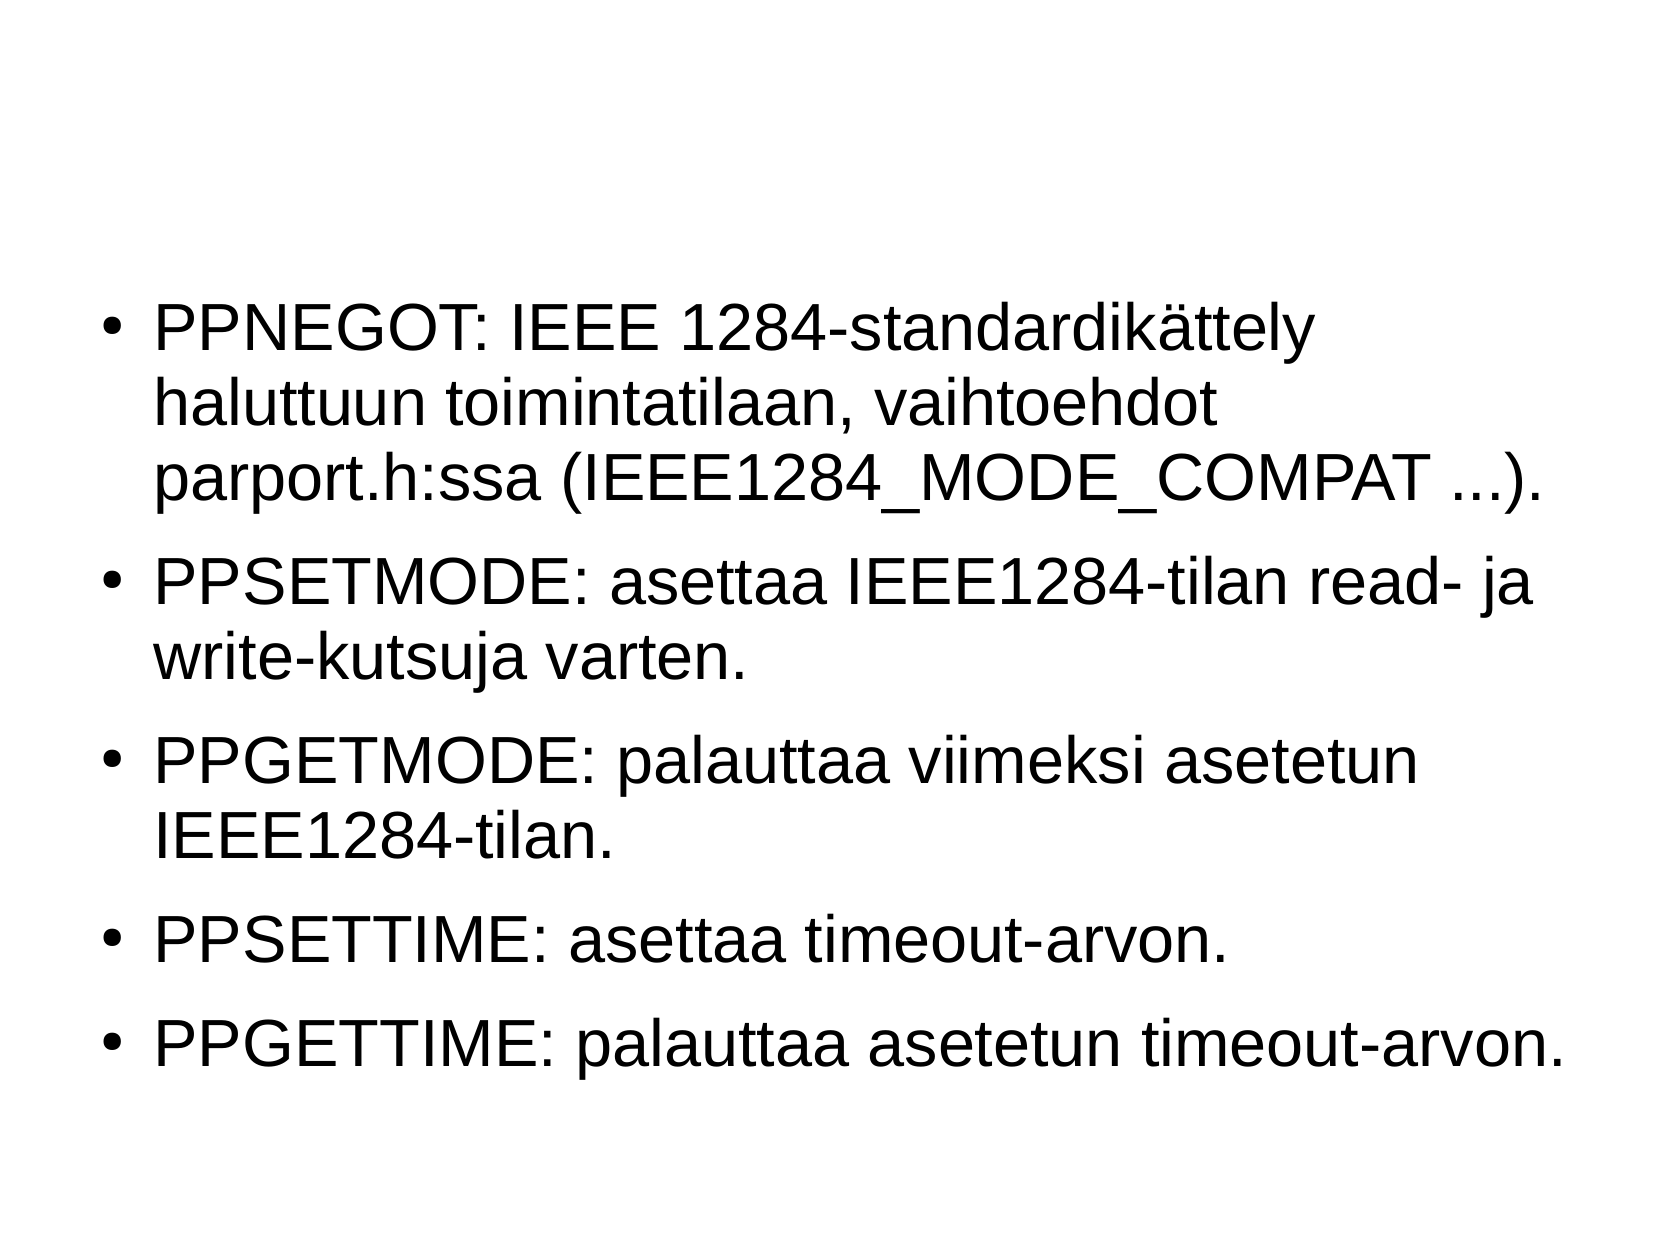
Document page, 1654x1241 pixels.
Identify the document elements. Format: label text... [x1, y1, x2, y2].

list PPNEGOT: IEEE 1284-standardikättely haluttuun toimintatilaan, vaihtoehdot parport.h:ssa (IEEE1284_MODE_COMPAT ...). PPSETMODE: asettaa IEEE1284-tilan read- ja write-kutsuja varten. PPGETMODE: palauttaa viimeksi asetetun IEEE1284-tilan. PPSETTIME: asettaa timeout-arvon. PPGETTIME: palauttaa asetetun timeout-arvon. [82, 290, 1571, 1157]
